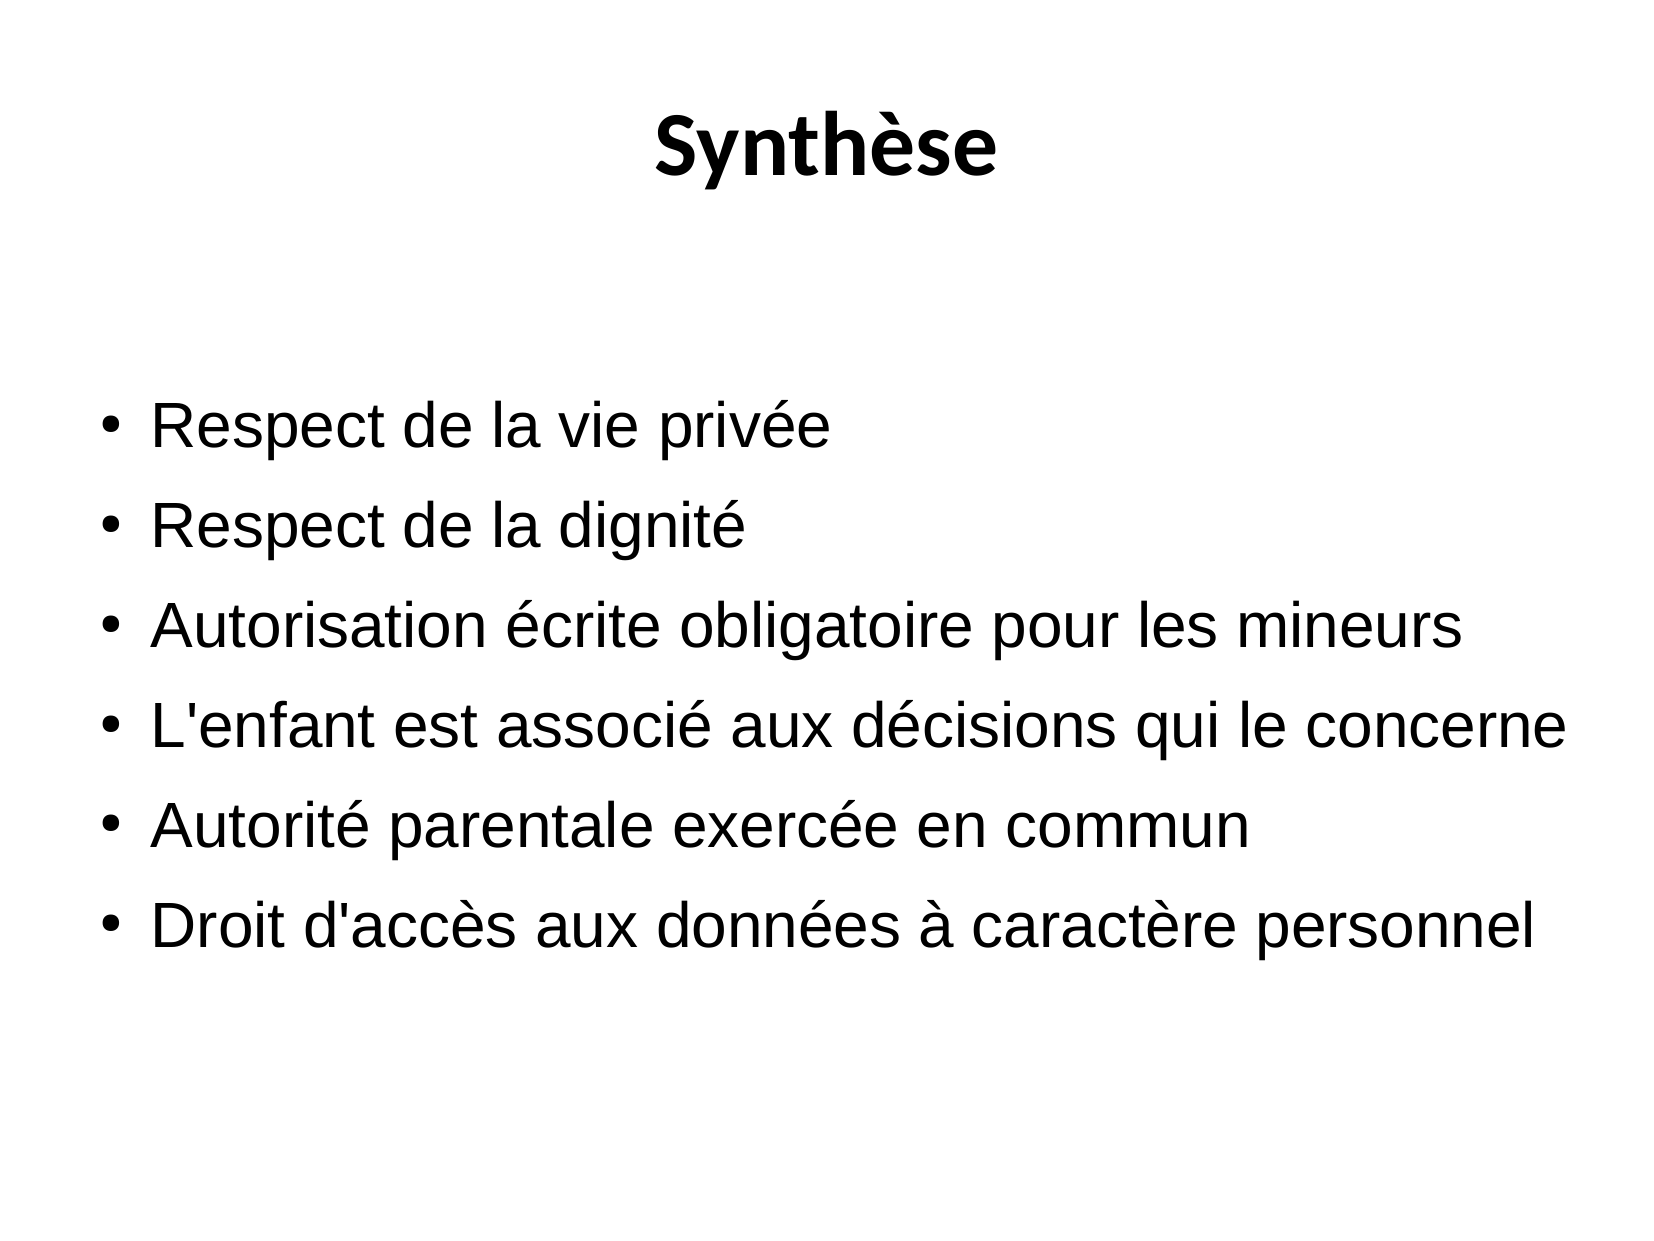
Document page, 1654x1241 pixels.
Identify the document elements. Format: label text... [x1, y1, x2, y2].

list Respect de la vie privée Respect de la dignité Autorisation écrite obligatoire pour les mineurs L'enfant est associé aux décisions qui le concerne Autorité parentale exercée en commun Droit d'accès aux données à caractère personnel [82, 389, 1572, 993]
title Synthèse [82, 49, 1571, 257]
